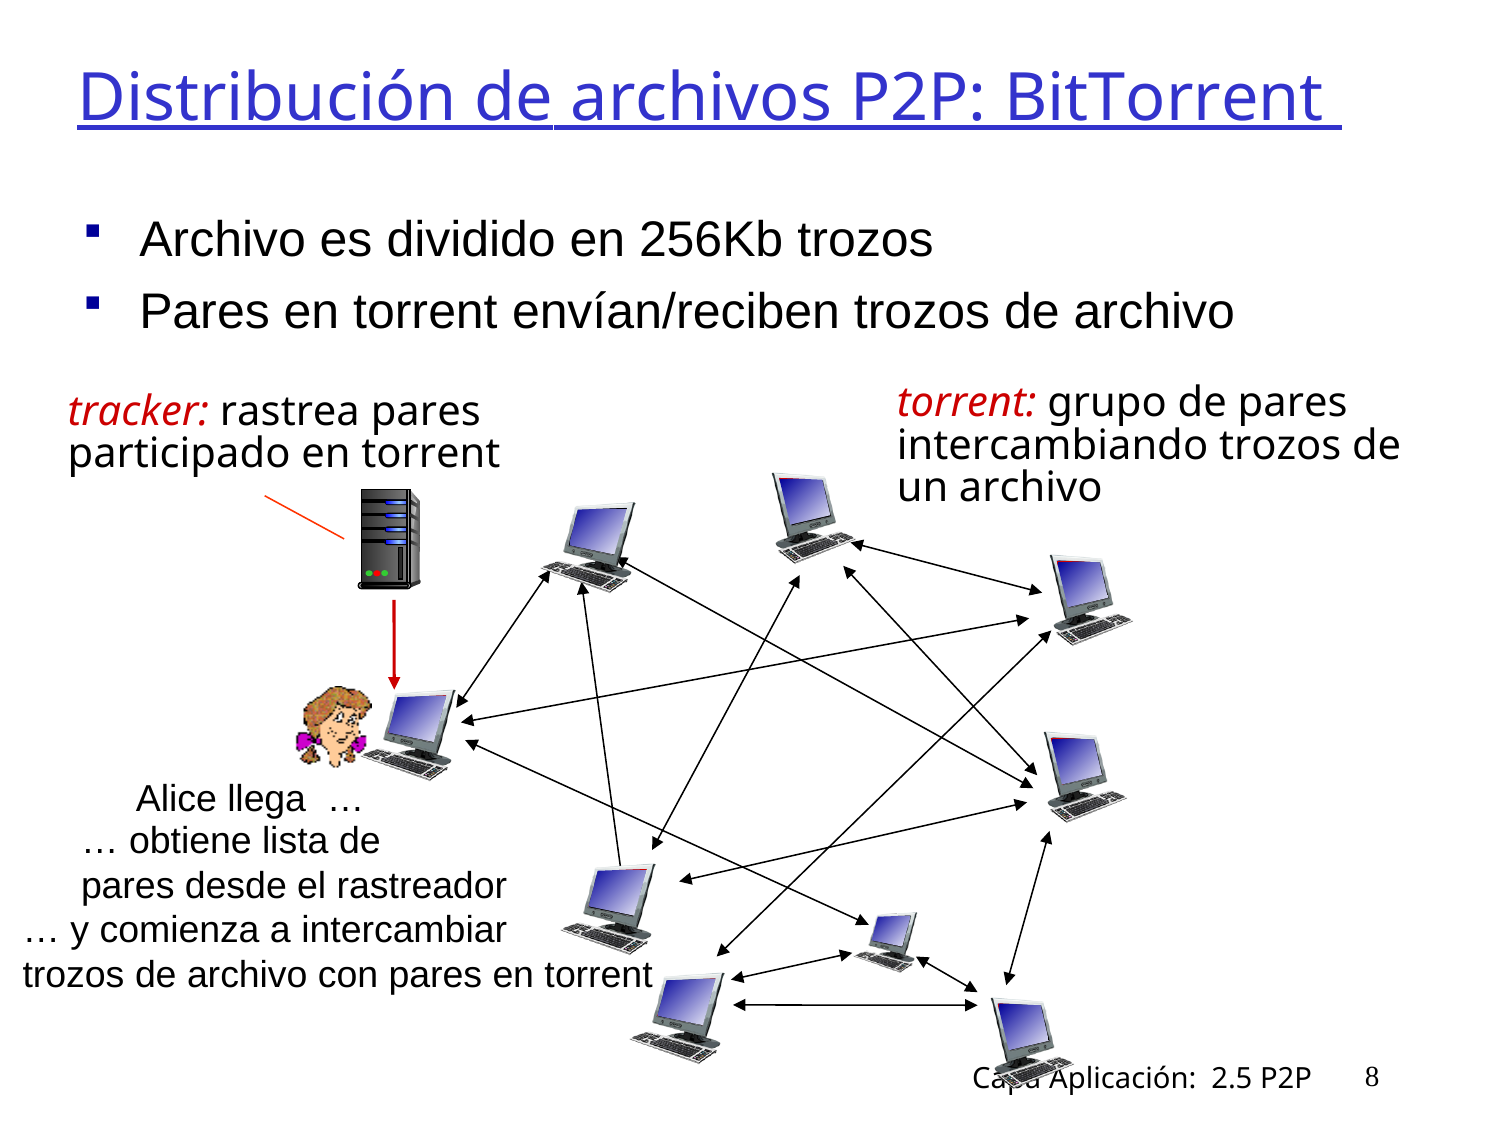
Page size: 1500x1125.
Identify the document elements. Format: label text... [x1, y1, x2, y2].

text_box [779, 477, 831, 525]
text_box … y comienza a intercambiar trozos de archivo con pares en torrent [7, 897, 668, 1003]
text_box [388, 695, 447, 743]
picture [769, 468, 876, 571]
text_box [1056, 560, 1108, 608]
text_box [871, 915, 911, 947]
text_box [568, 507, 627, 555]
picture [537, 859, 658, 962]
picture [606, 968, 727, 1071]
text_box [657, 978, 716, 1026]
picture [1047, 550, 1153, 653]
text_box Archivo es dividido en 256Kb trozos Pares en torrent envían/reciben trozos de archivo [68, 198, 1388, 289]
text_box [588, 868, 647, 916]
picture [1041, 727, 1147, 830]
text_box [997, 1003, 1049, 1051]
text_box [1050, 737, 1102, 785]
picture [838, 909, 919, 977]
picture [293, 685, 458, 788]
text_box … obtiene lista de pares desde el rastreador [66, 808, 523, 897]
text_box [358, 489, 421, 589]
title Distribución de archivos P2P: BitTorrent [37, 0, 1426, 188]
picture [517, 498, 638, 601]
picture [988, 993, 1094, 1096]
text_box tracker: rastrea pares participado en torrent [52, 383, 516, 484]
text_box Alice llega … [121, 765, 380, 808]
text_box torrent: grupo de pares intercambiando trozos de un archivo [882, 375, 1464, 519]
